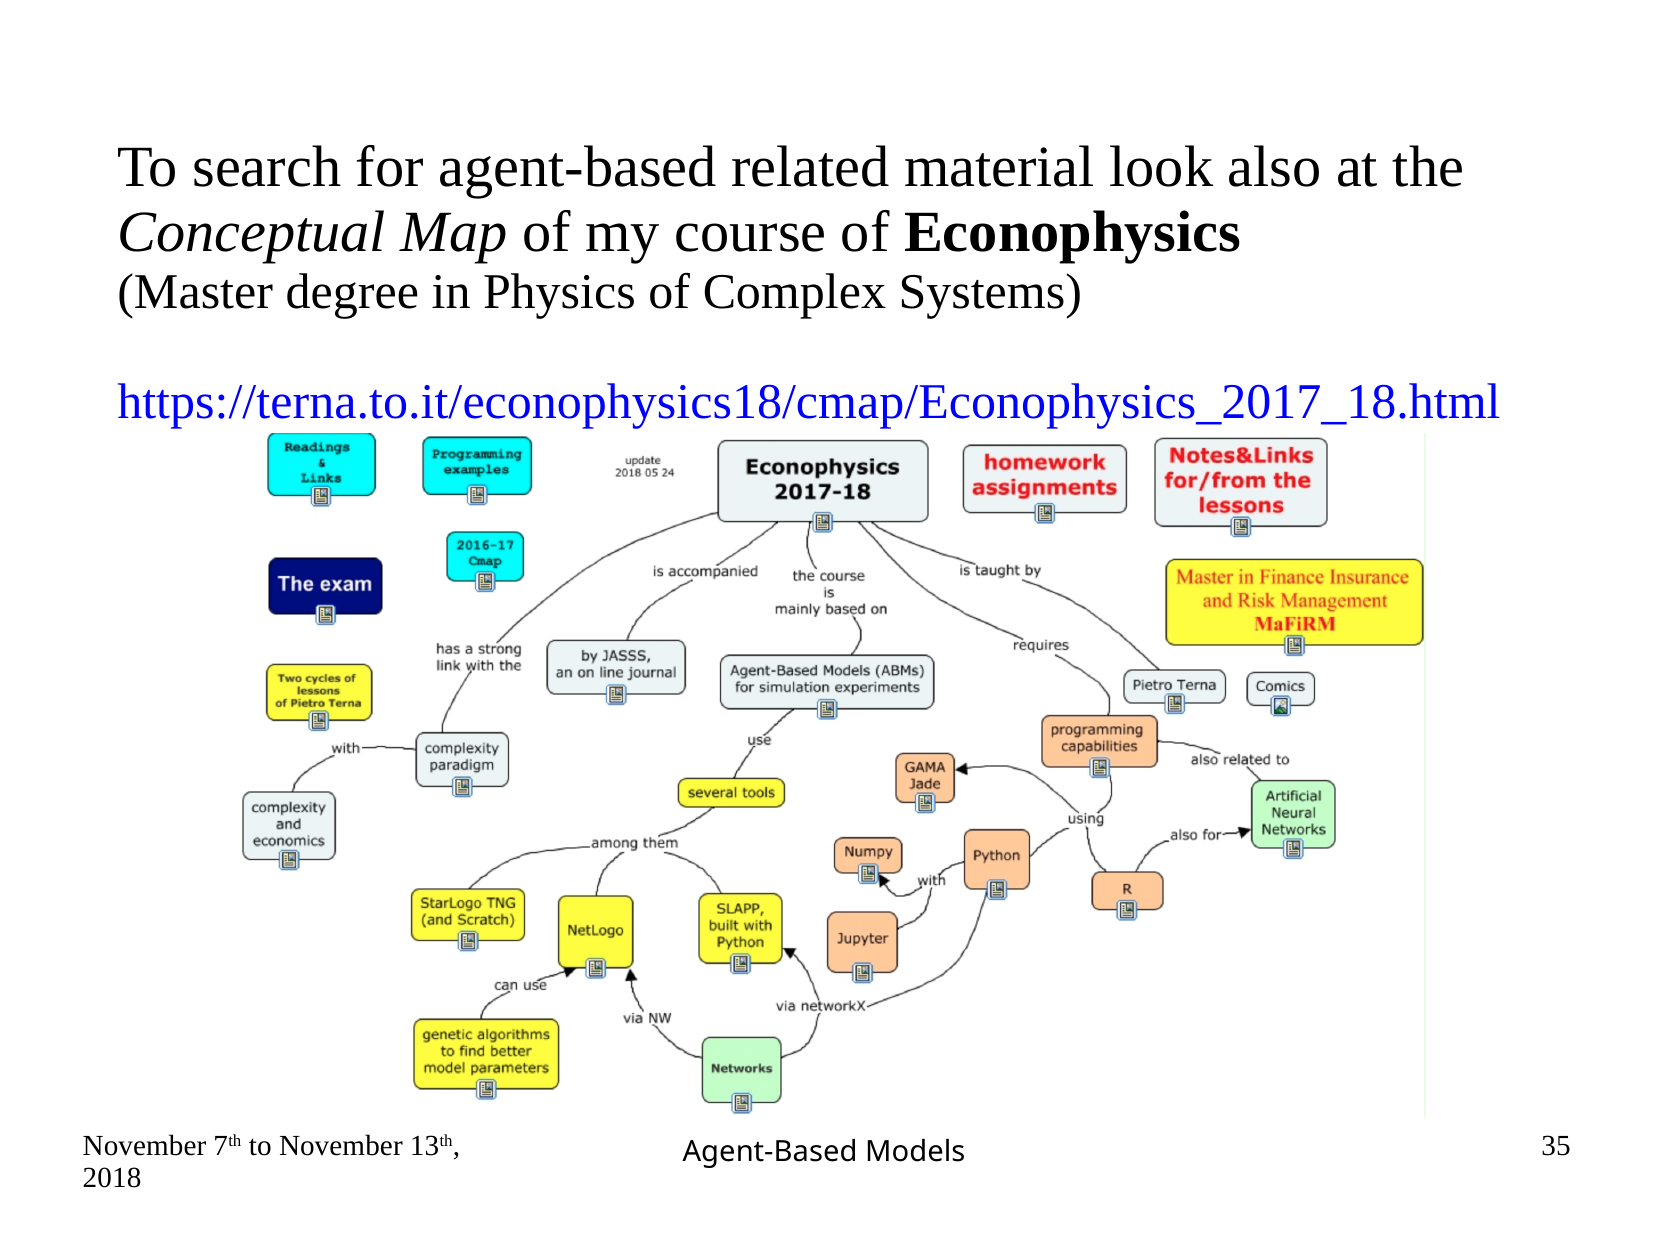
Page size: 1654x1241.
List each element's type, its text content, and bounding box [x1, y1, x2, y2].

text_box To search for agent-based related material look also at the Conceptual Map of my course of Econophysics (Master degree in Physics of Complex Systems) https://terna.to.it/econophysics18/cmap/Econophysics_2017_18.html [102, 127, 1565, 451]
picture [209, 433, 1447, 1121]
